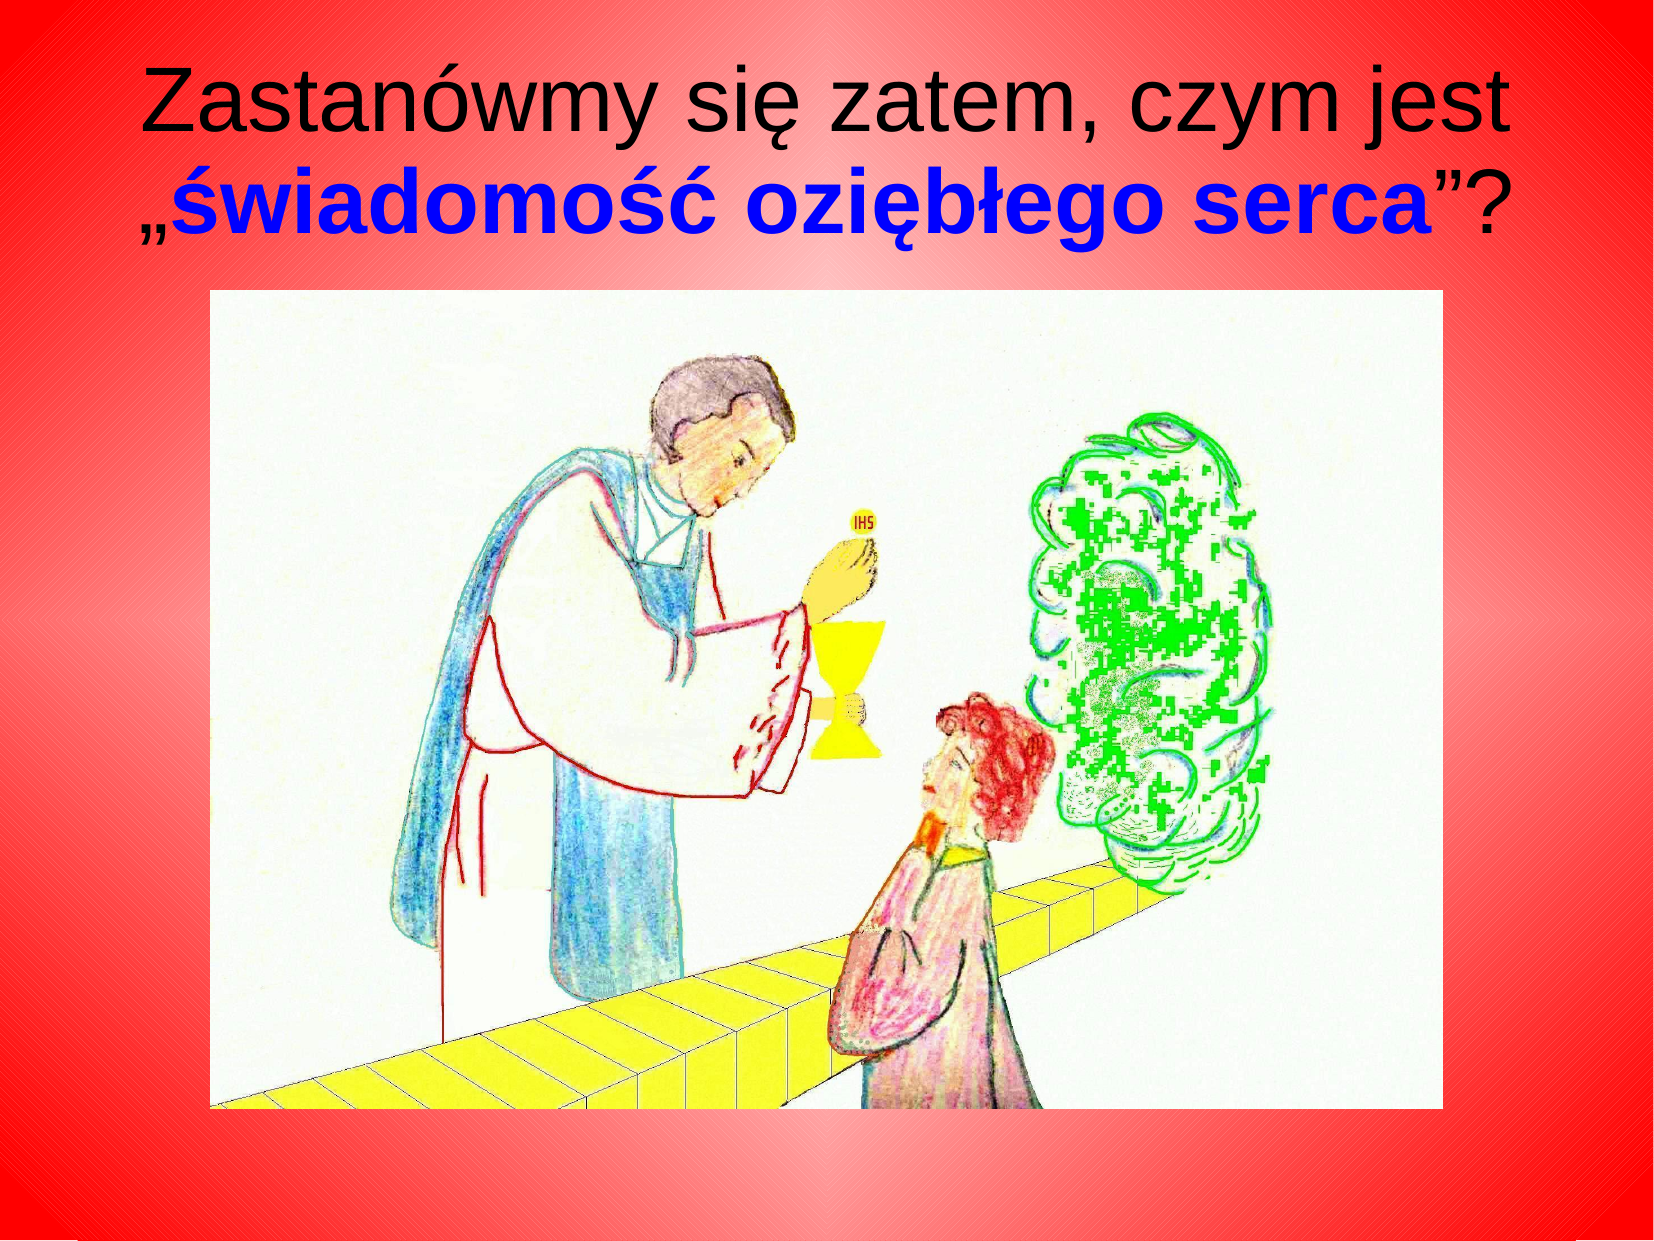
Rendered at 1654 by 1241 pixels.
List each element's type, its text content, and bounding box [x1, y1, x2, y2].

title Zastanówmy się zatem, czym jest „świadomość oziębłego serca”? [82, 47, 1571, 255]
picture [210, 290, 1443, 1109]
